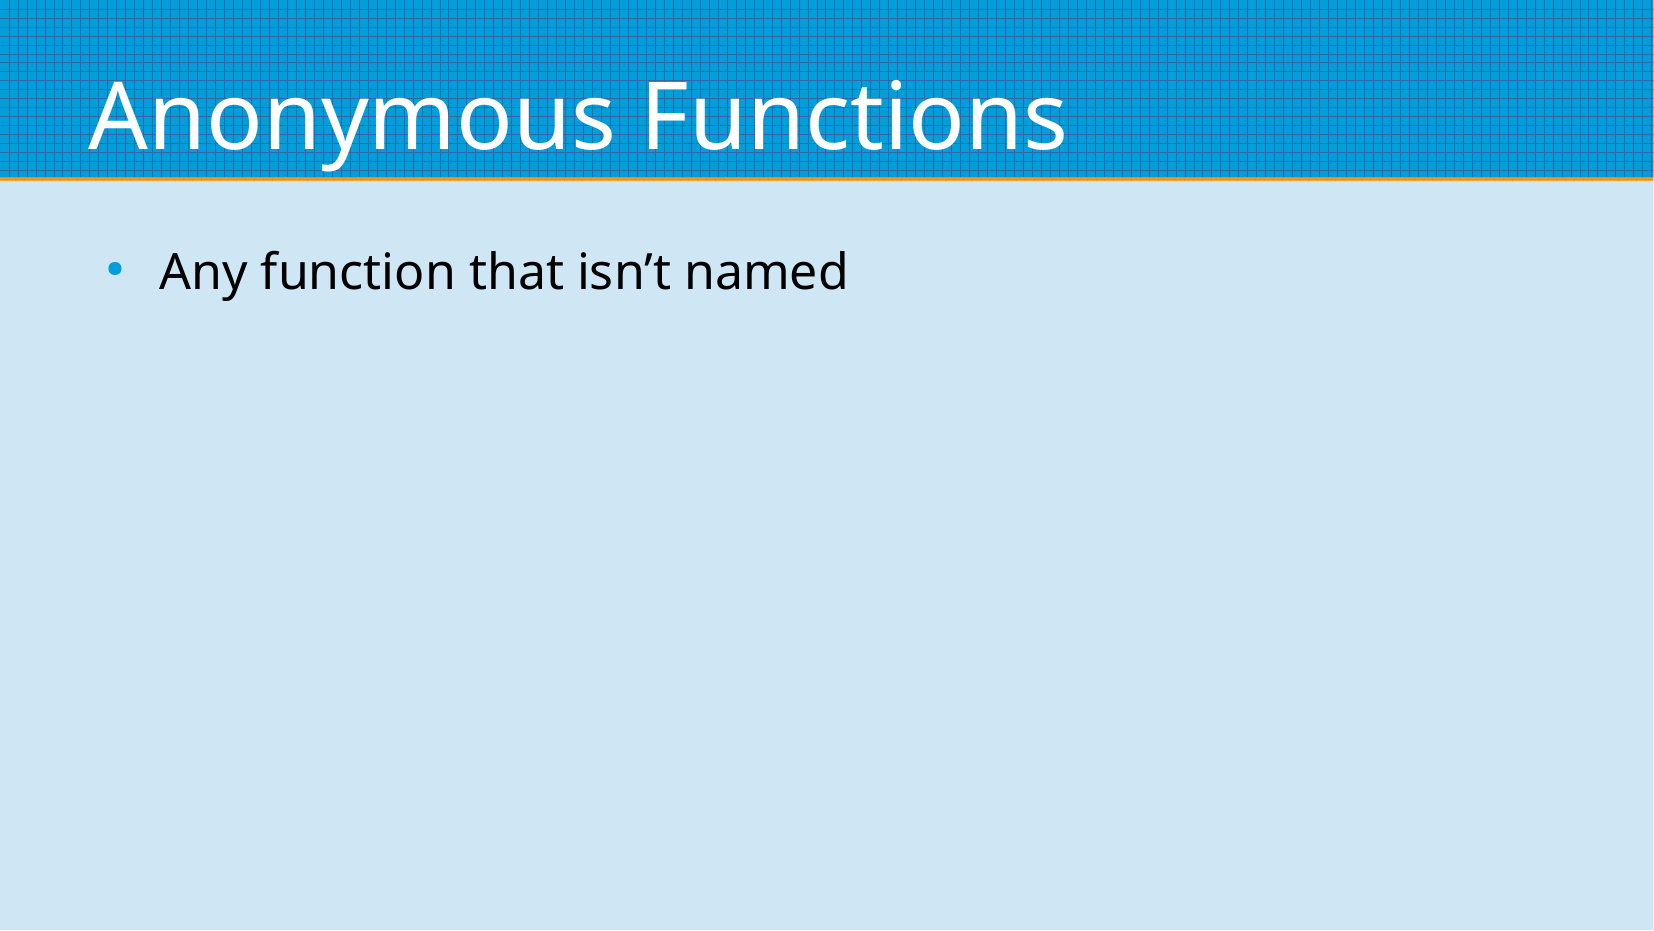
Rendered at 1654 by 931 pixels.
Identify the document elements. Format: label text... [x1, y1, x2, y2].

title Anonymous Functions [88, 14, 1565, 178]
list Any function that isn’t named [88, 236, 1565, 813]
